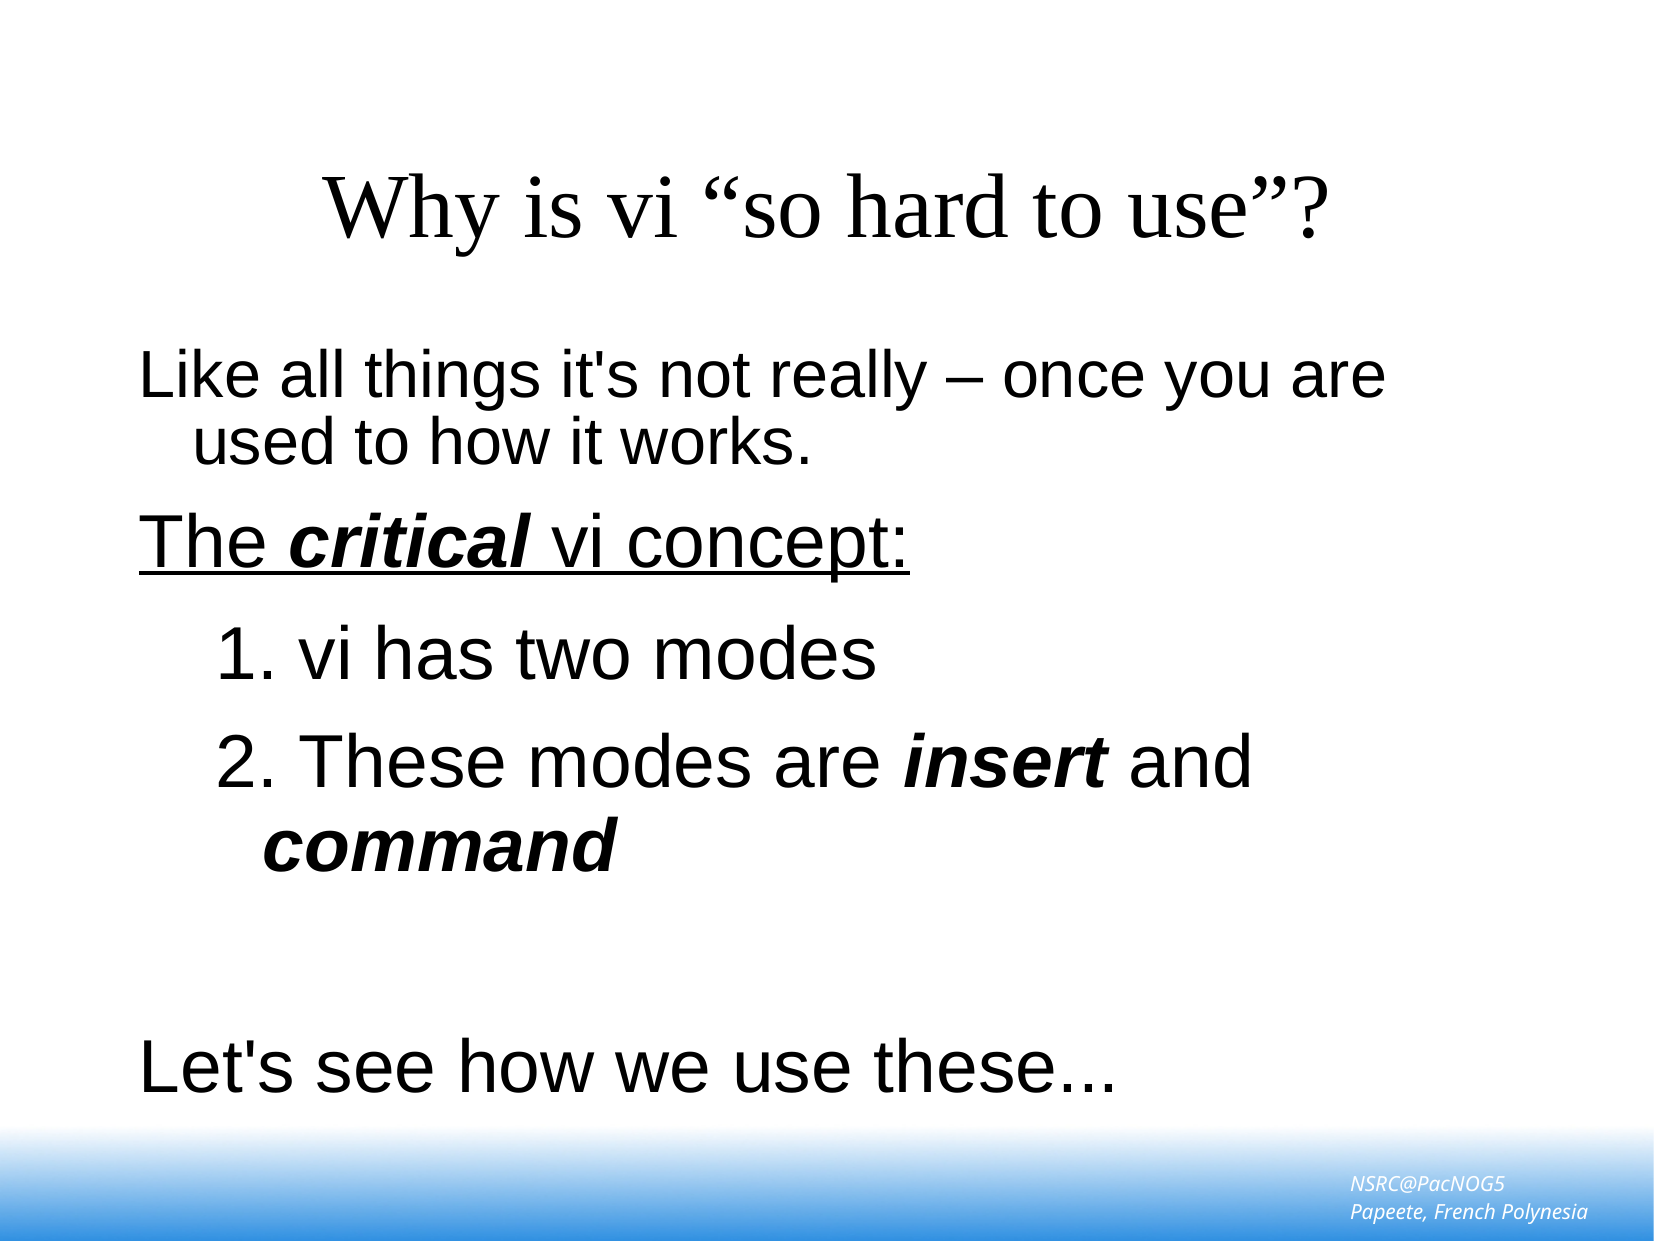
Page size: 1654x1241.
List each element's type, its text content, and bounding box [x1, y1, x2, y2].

title Why is vi “so hard to use”? [121, 102, 1534, 311]
list Like all things it's not really – once you are used to how it works. The critical vi concept: vi has two modes These modes are insert and command Let's see how we use these... [121, 344, 1534, 1135]
picture [0, 1124, 1654, 1241]
